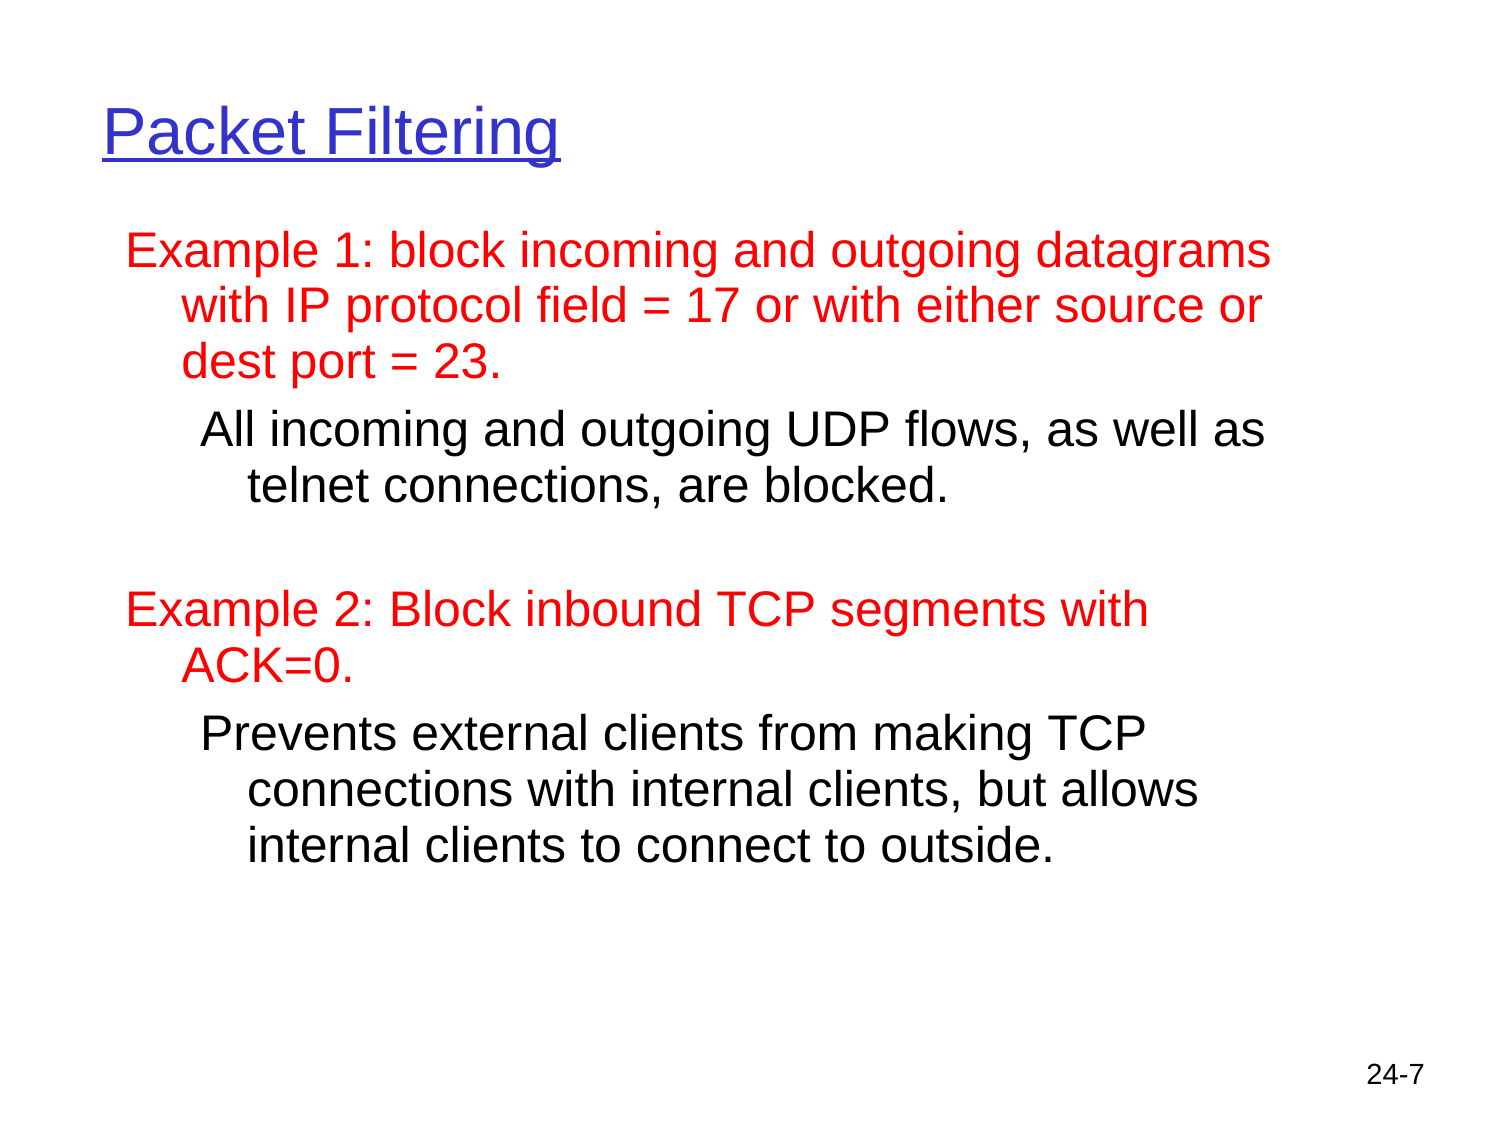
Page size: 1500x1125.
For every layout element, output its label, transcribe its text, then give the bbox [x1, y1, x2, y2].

list Example 1: block incoming and outgoing datagrams with IP protocol field = 17 or with either source or dest port = 23. All incoming and outgoing UDP flows, as well as telnet connections, are blocked. Example 2: Block inbound TCP segments with ACK=0. Prevents external clients from making TCP connections with internal clients, but allows internal clients to connect to outside. [110, 214, 1352, 901]
title Packet Filtering [87, 37, 1363, 225]
